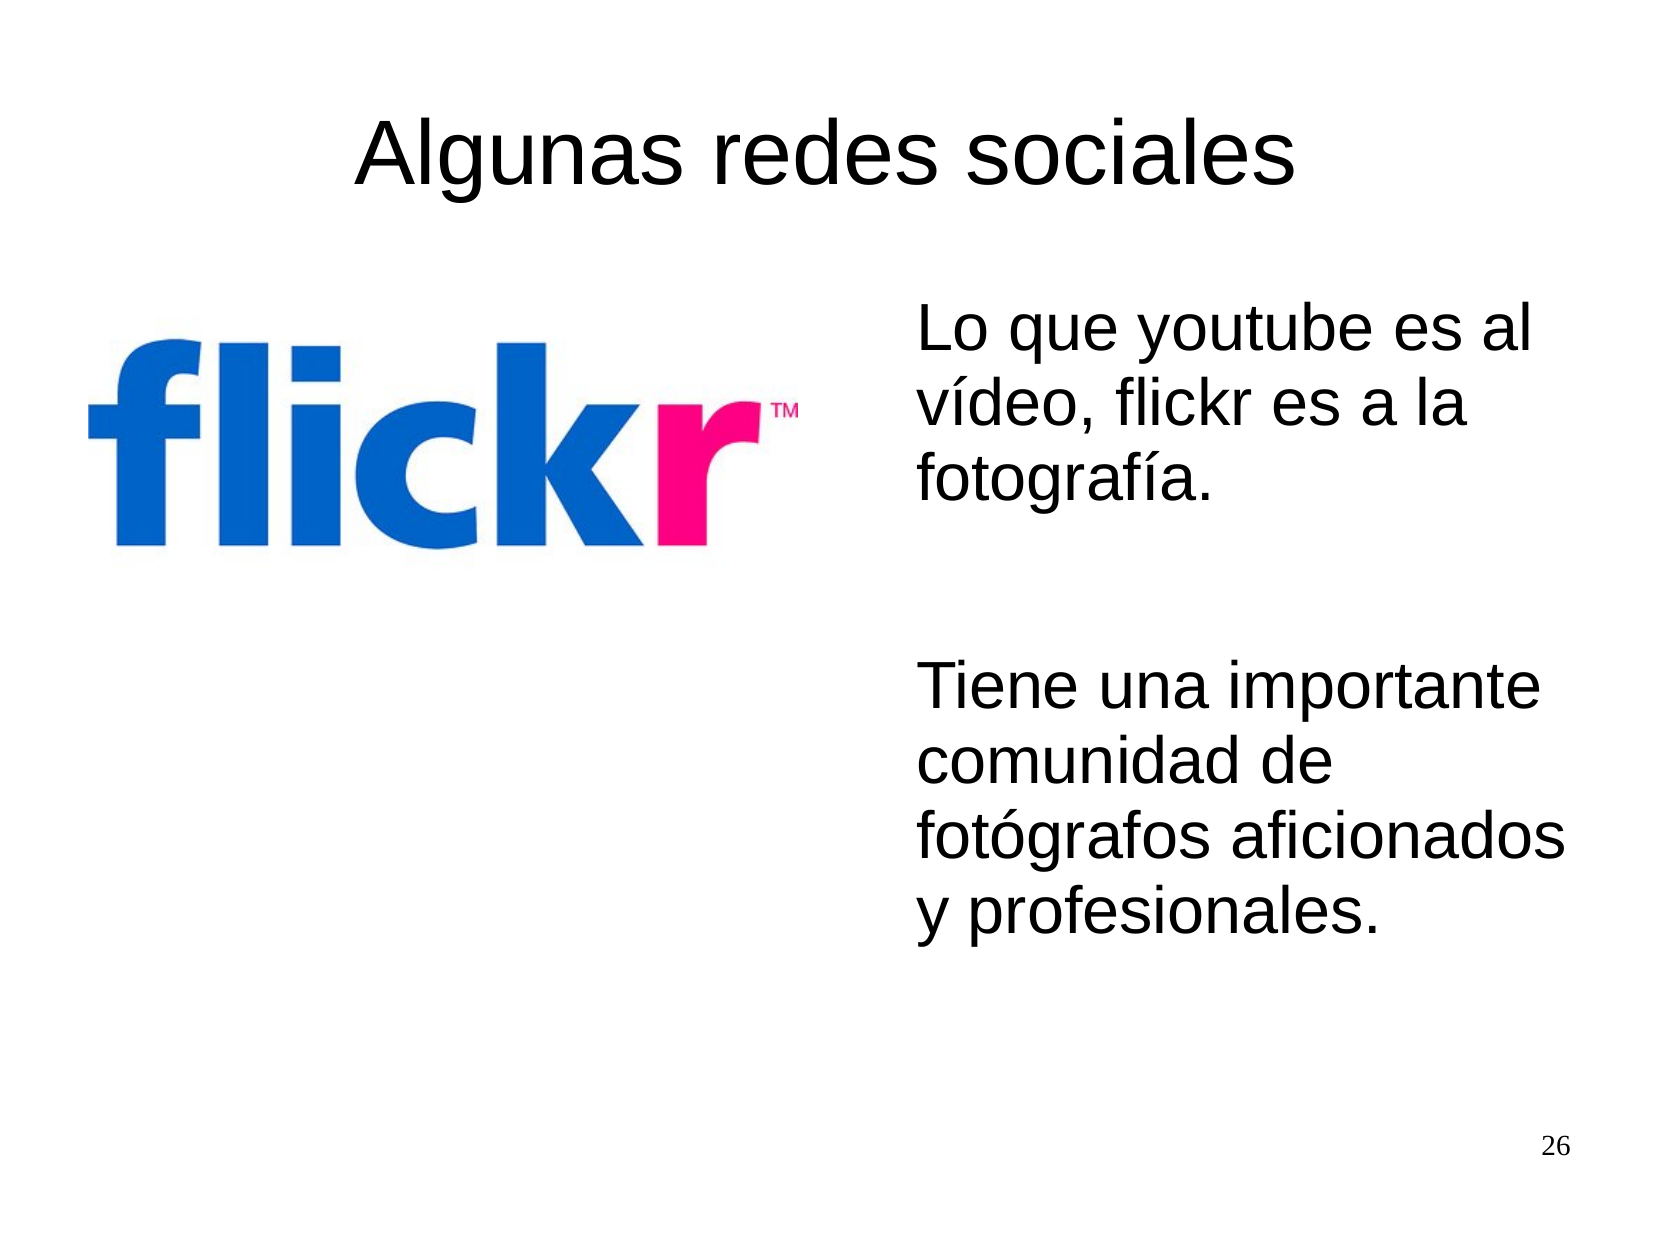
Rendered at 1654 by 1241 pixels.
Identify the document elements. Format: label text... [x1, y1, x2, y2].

list Lo que youtube es al vídeo, flickr es a la fotografía. Tiene una importante comunidad de fotógrafos aficionados y profesionales. [845, 290, 1572, 1109]
picture [88, 295, 798, 574]
title Algunas redes sociales [82, 56, 1571, 250]
